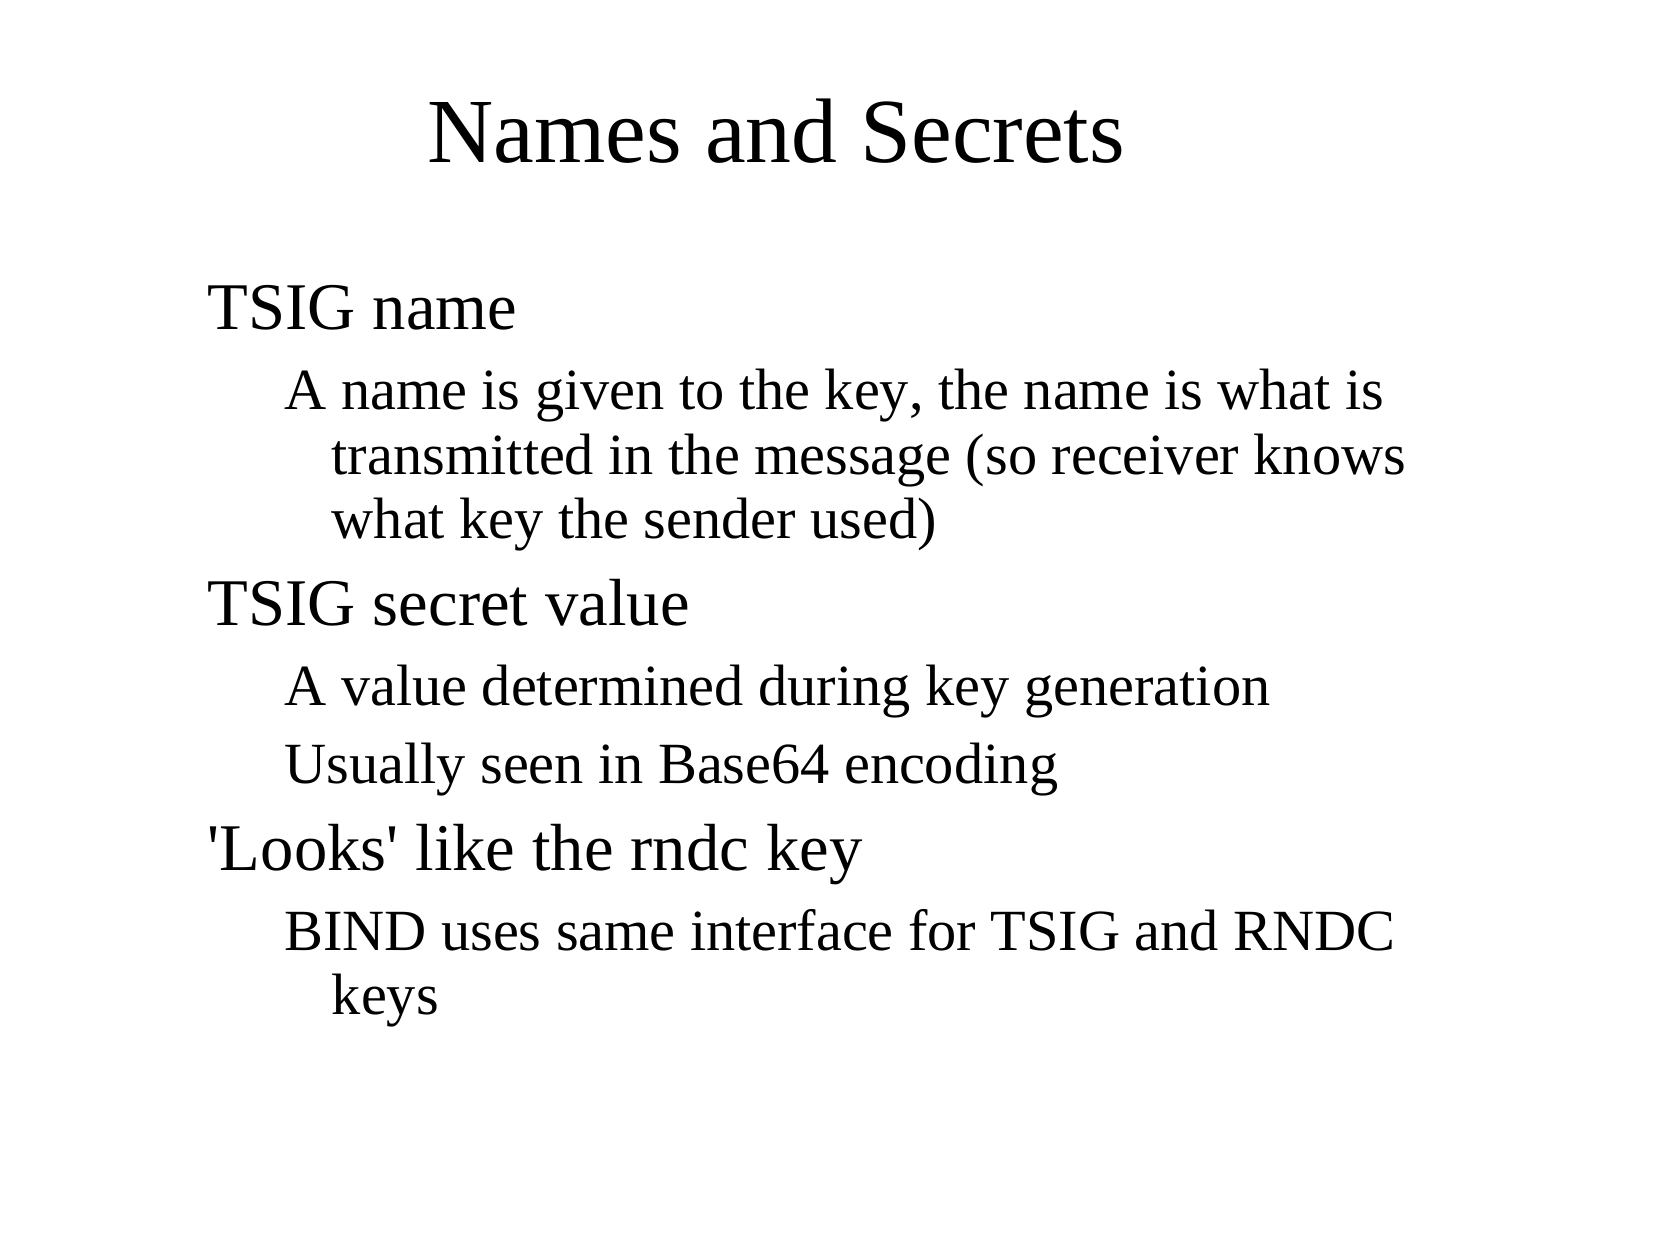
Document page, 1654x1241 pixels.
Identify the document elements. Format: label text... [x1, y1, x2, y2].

list TSIG name A name is given to the key, the name is what is transmitted in the message (so receiver knows what key the sender used) TSIG secret value A value determined during key generation Usually seen in Base64 encoding 'Looks' like the rndc key BIND uses same interface for TSIG and RNDC keys [174, 262, 1463, 1097]
title Names and Secrets [412, 37, 1413, 226]
